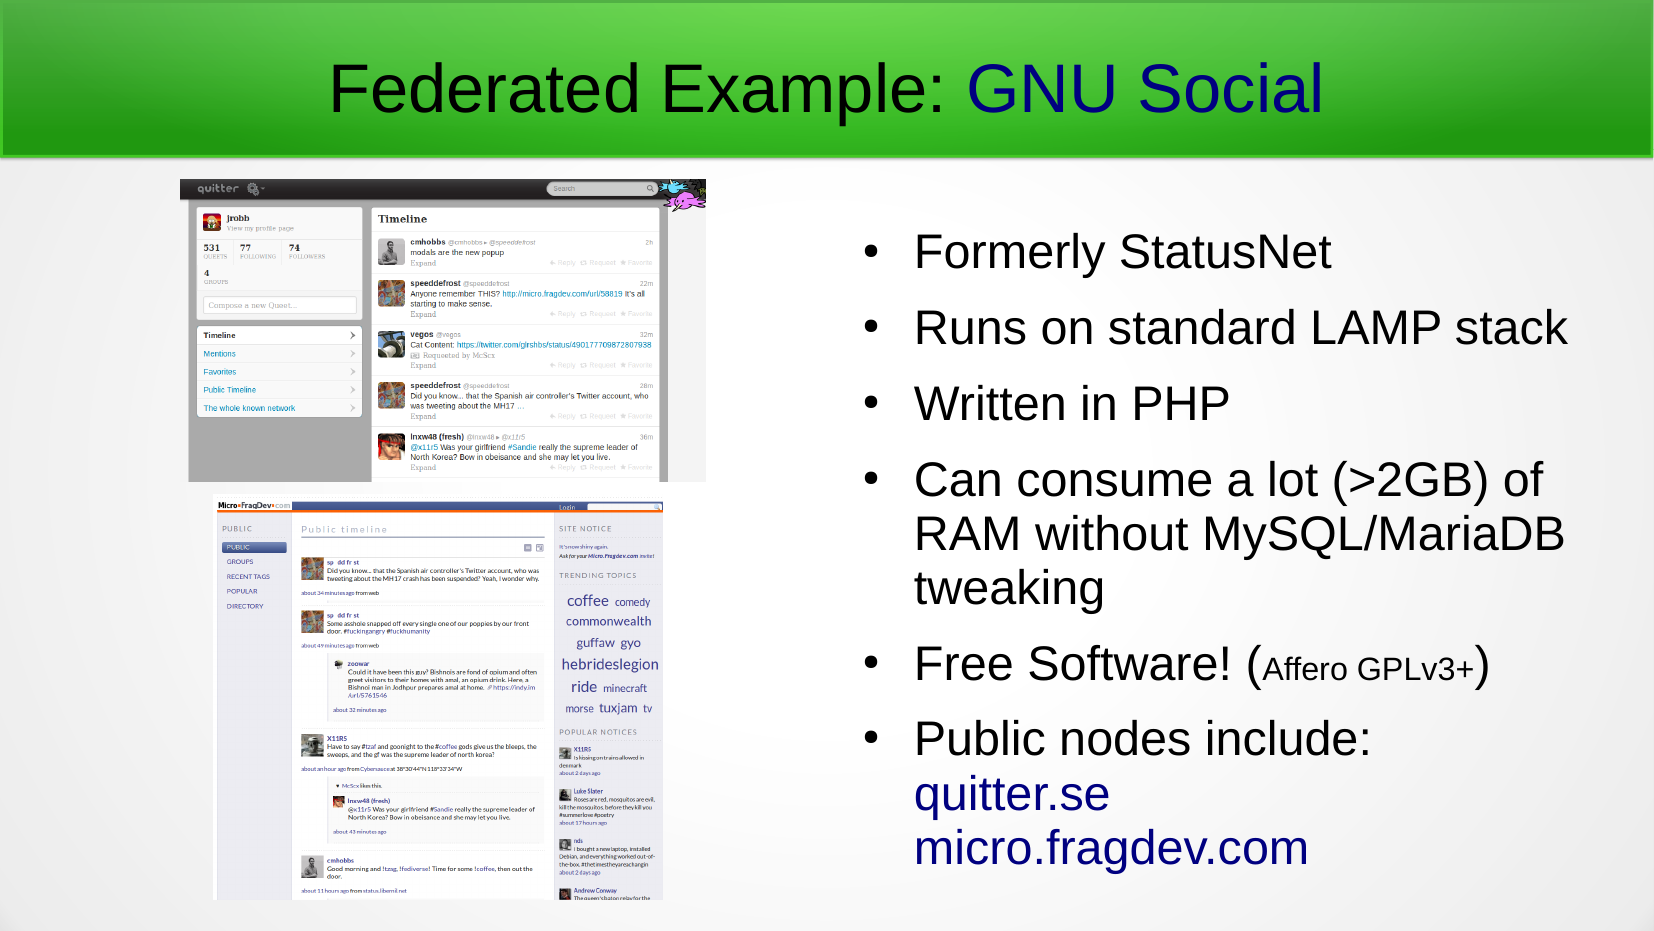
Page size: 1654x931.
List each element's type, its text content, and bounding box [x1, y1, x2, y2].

picture [213, 494, 663, 901]
list Formerly StatusNet Runs on standard LAMP stack Written in PHP Can consume a lot (>2GB) of RAM without MySQL/MariaDB tweaking Free Software! (Affero GPLv3+) Public nodes include: quitter.se micro.fragdev.com [845, 225, 1572, 886]
picture [180, 179, 706, 482]
title Federated Example: GNU Social [82, 35, 1571, 142]
